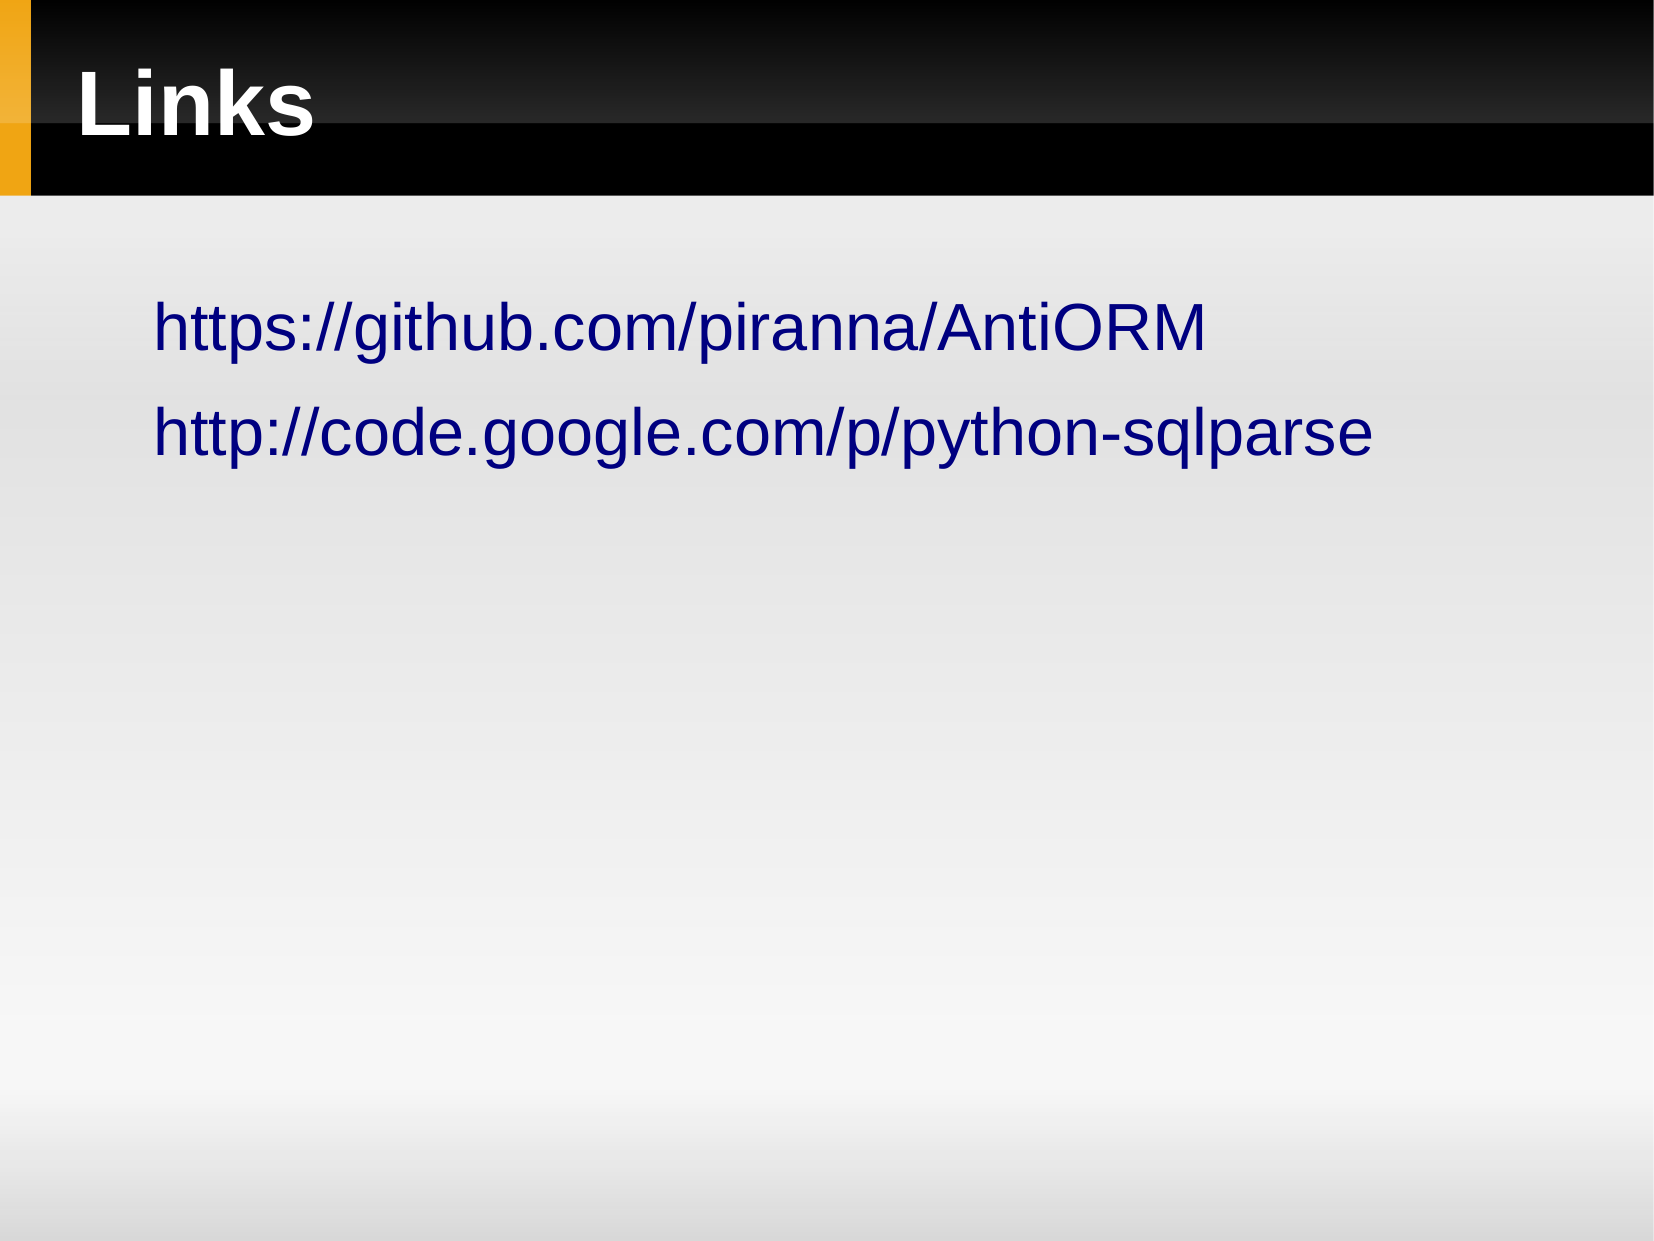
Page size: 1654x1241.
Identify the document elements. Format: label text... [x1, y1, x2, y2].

picture [0, 0, 1654, 1241]
title Links [76, 0, 1565, 208]
list https://github.com/piranna/AntiORM http://code.google.com/p/python-sqlparse [82, 290, 1571, 1109]
